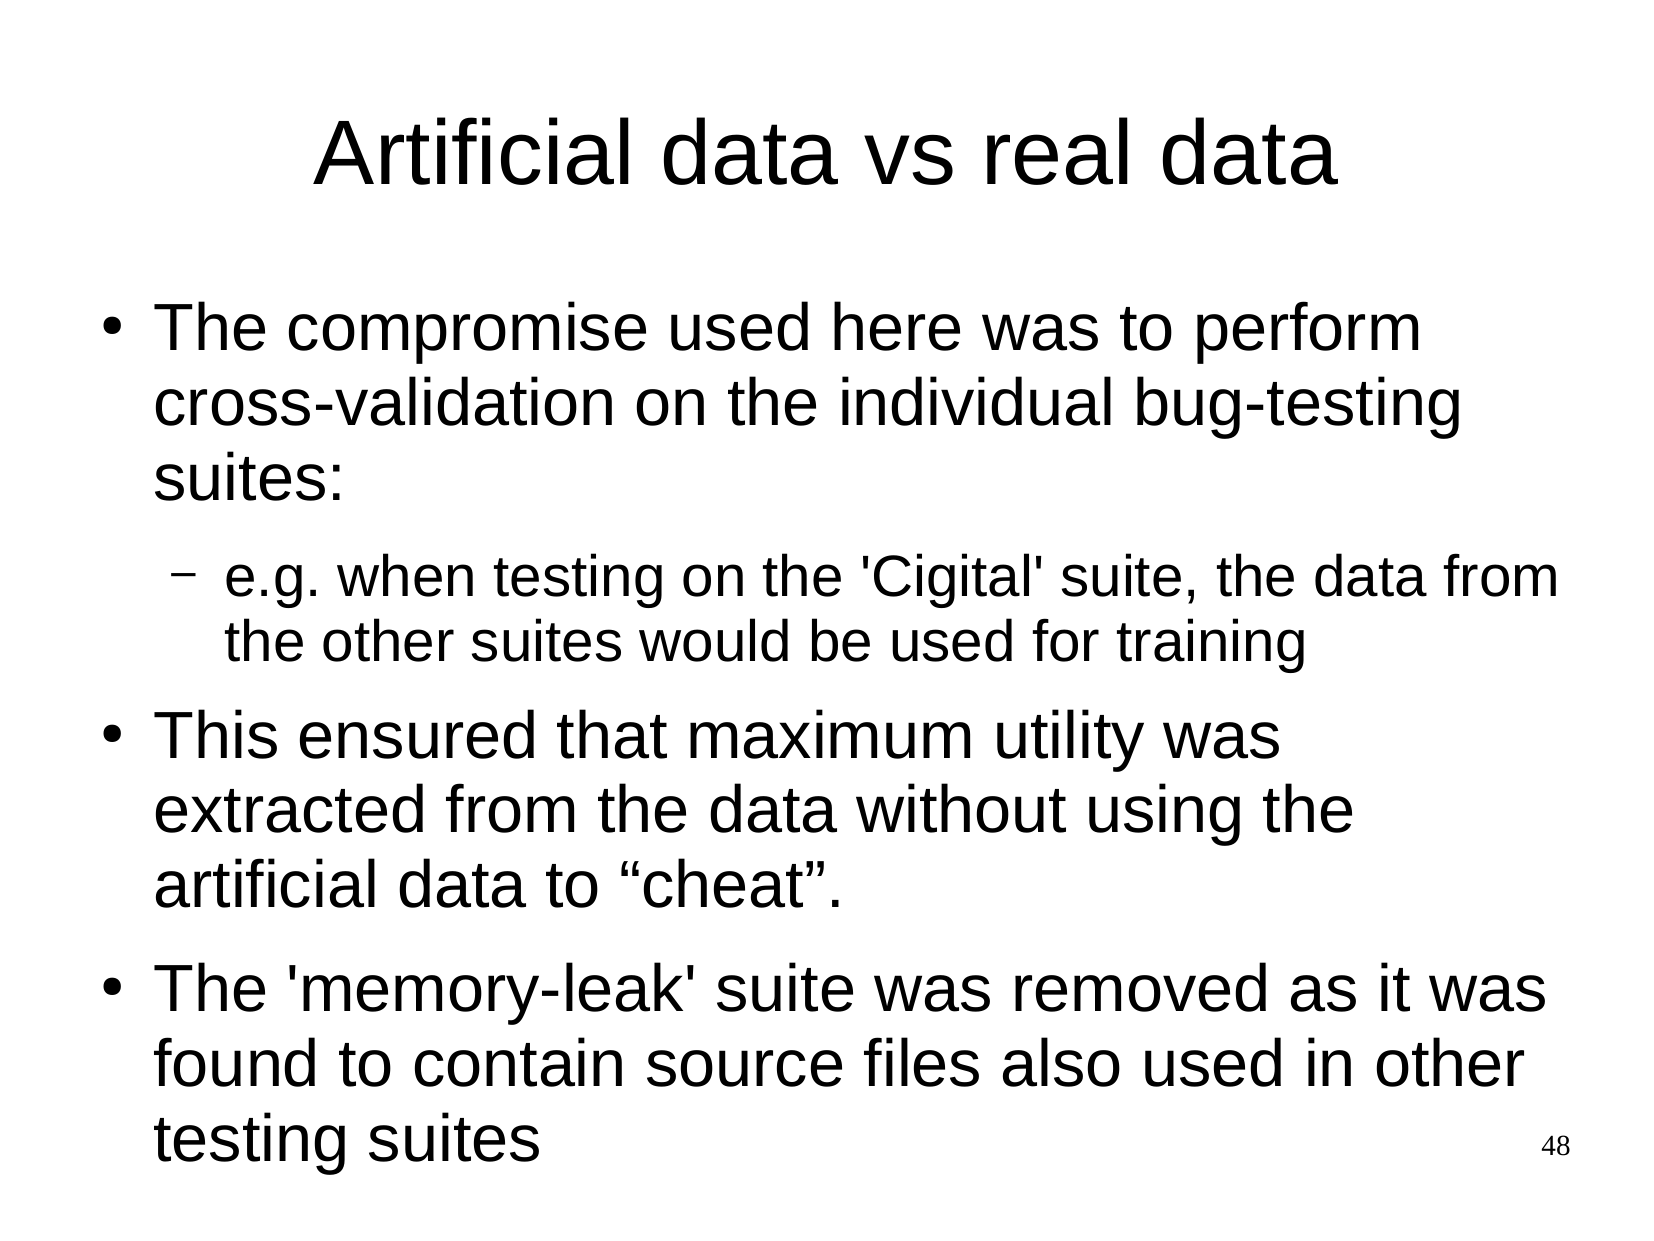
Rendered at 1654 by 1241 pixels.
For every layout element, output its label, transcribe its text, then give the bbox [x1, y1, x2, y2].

title Artificial data vs real data [82, 49, 1571, 257]
list The compromise used here was to perform cross-validation on the individual bug-testing suites: e.g. when testing on the 'Cigital' suite, the data from the other suites would be used for training This ensured that maximum utility was extracted from the data without using the artificial data to “cheat”. The 'memory-leak' suite was removed as it was found to contain source files also used in other testing suites [82, 290, 1571, 1176]
